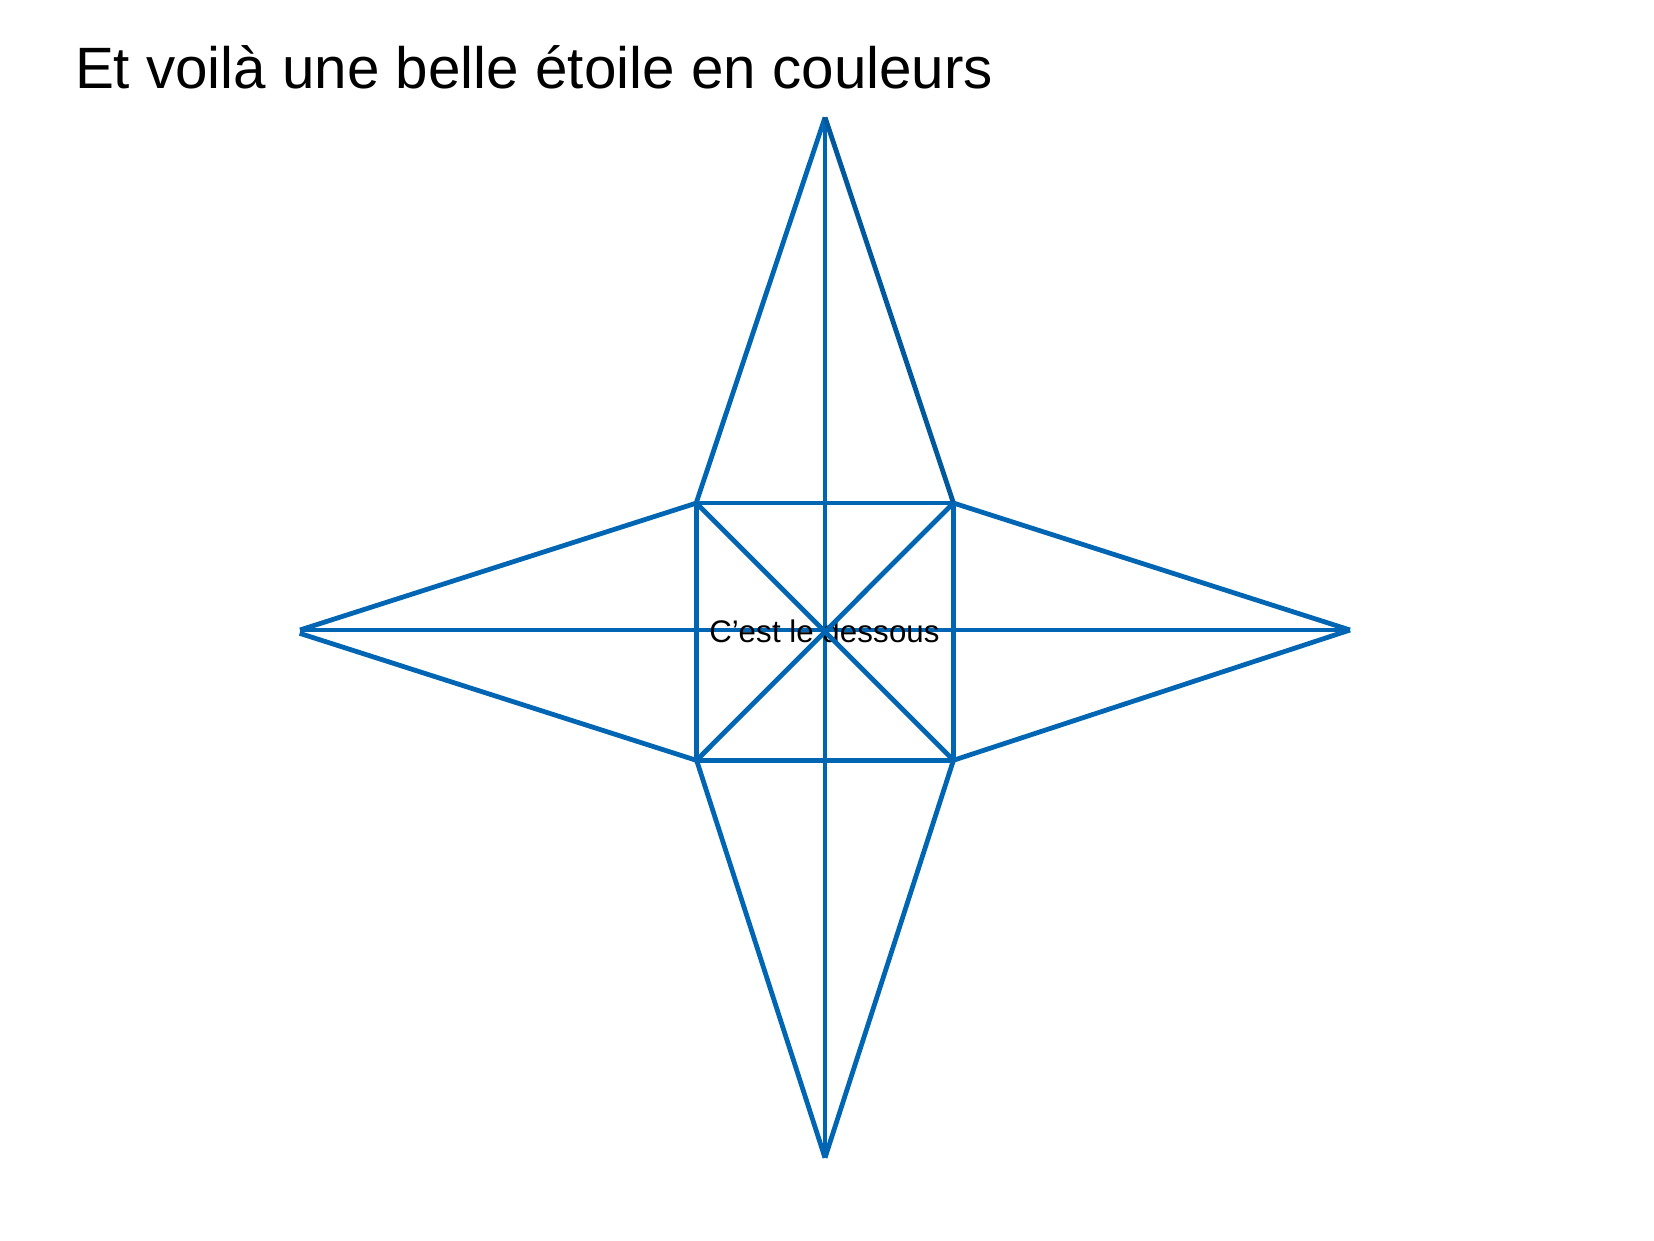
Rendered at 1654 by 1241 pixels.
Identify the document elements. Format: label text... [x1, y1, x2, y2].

title Et voilà une belle étoile en couleurs [75, 16, 1546, 121]
text_box C’est le dessous [837, 507, 954, 756]
text_box C’est le dessous [701, 638, 949, 761]
text_box C’est le dessous [701, 503, 949, 627]
text_box C’est le dessous [696, 508, 820, 756]
